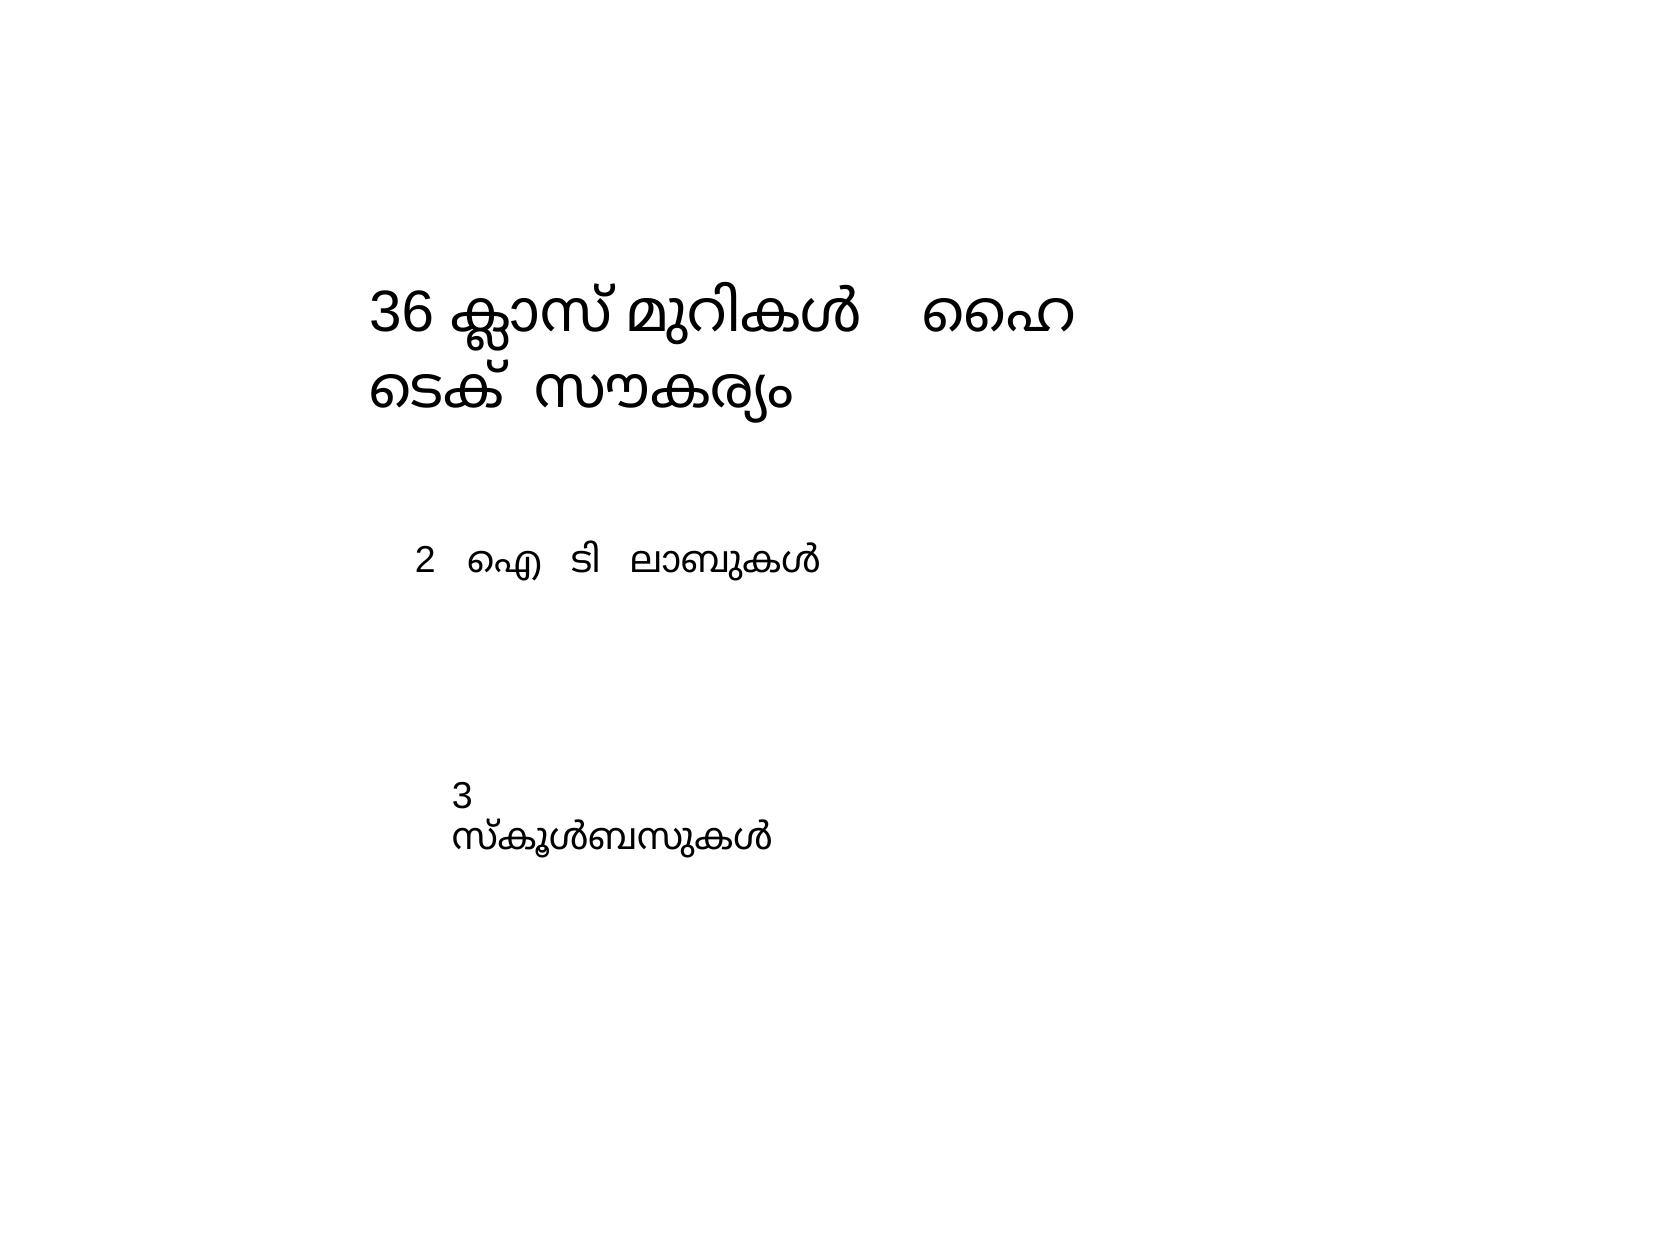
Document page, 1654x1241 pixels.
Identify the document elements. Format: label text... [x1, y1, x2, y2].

text_box 2 ഐ ടി ലാബുകൾ [389, 531, 860, 603]
text_box 3 സ്കൂൾബസുകൾ [437, 767, 801, 839]
text_box 36 ക്ലാസ് മുറികൾ ഹൈ ടെക് സൗകര്യം [354, 271, 1139, 565]
